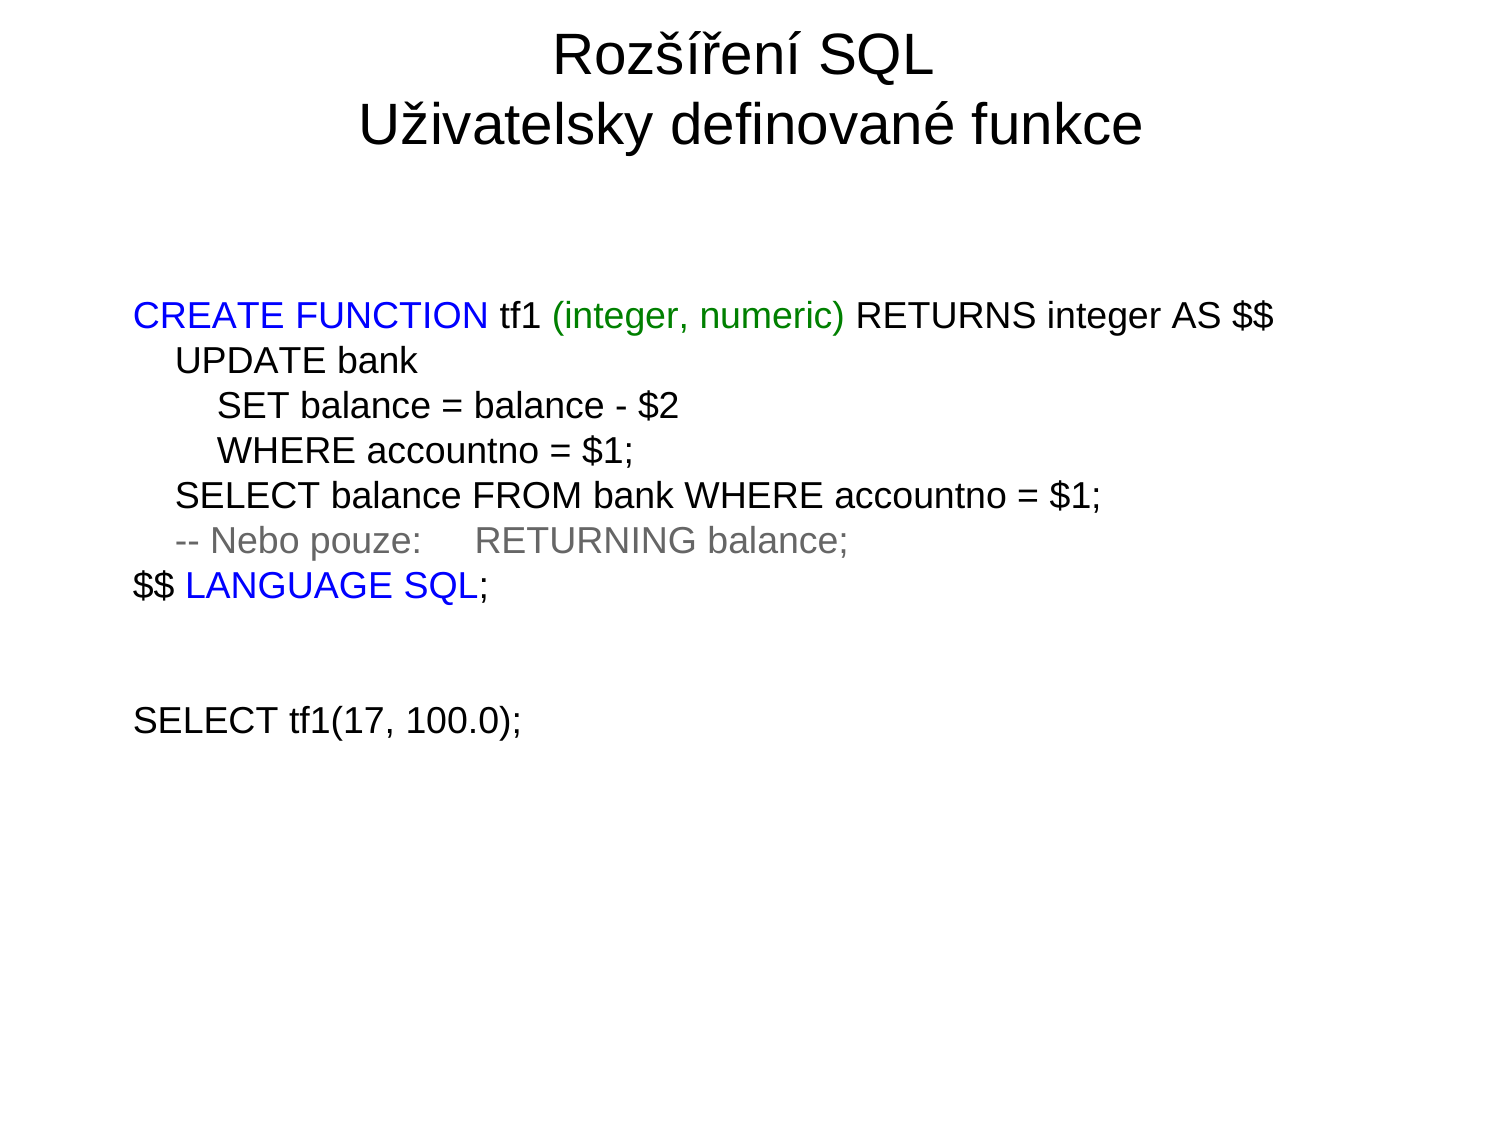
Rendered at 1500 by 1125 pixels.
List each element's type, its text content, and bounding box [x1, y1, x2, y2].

title Rozšíření SQL Uživatelsky definované funkce [76, 29, 1427, 144]
text_box CREATE FUNCTION tf1 (integer, numeric) RETURNS integer AS $$ UPDATE bank SET balance = balance - $2 WHERE accountno = $1; SELECT balance FROM bank WHERE accountno = $1; -- Nebo pouze: RETURNING balance; $$ LANGUAGE SQL; SELECT tf1(17, 100.0); [118, 283, 1335, 969]
